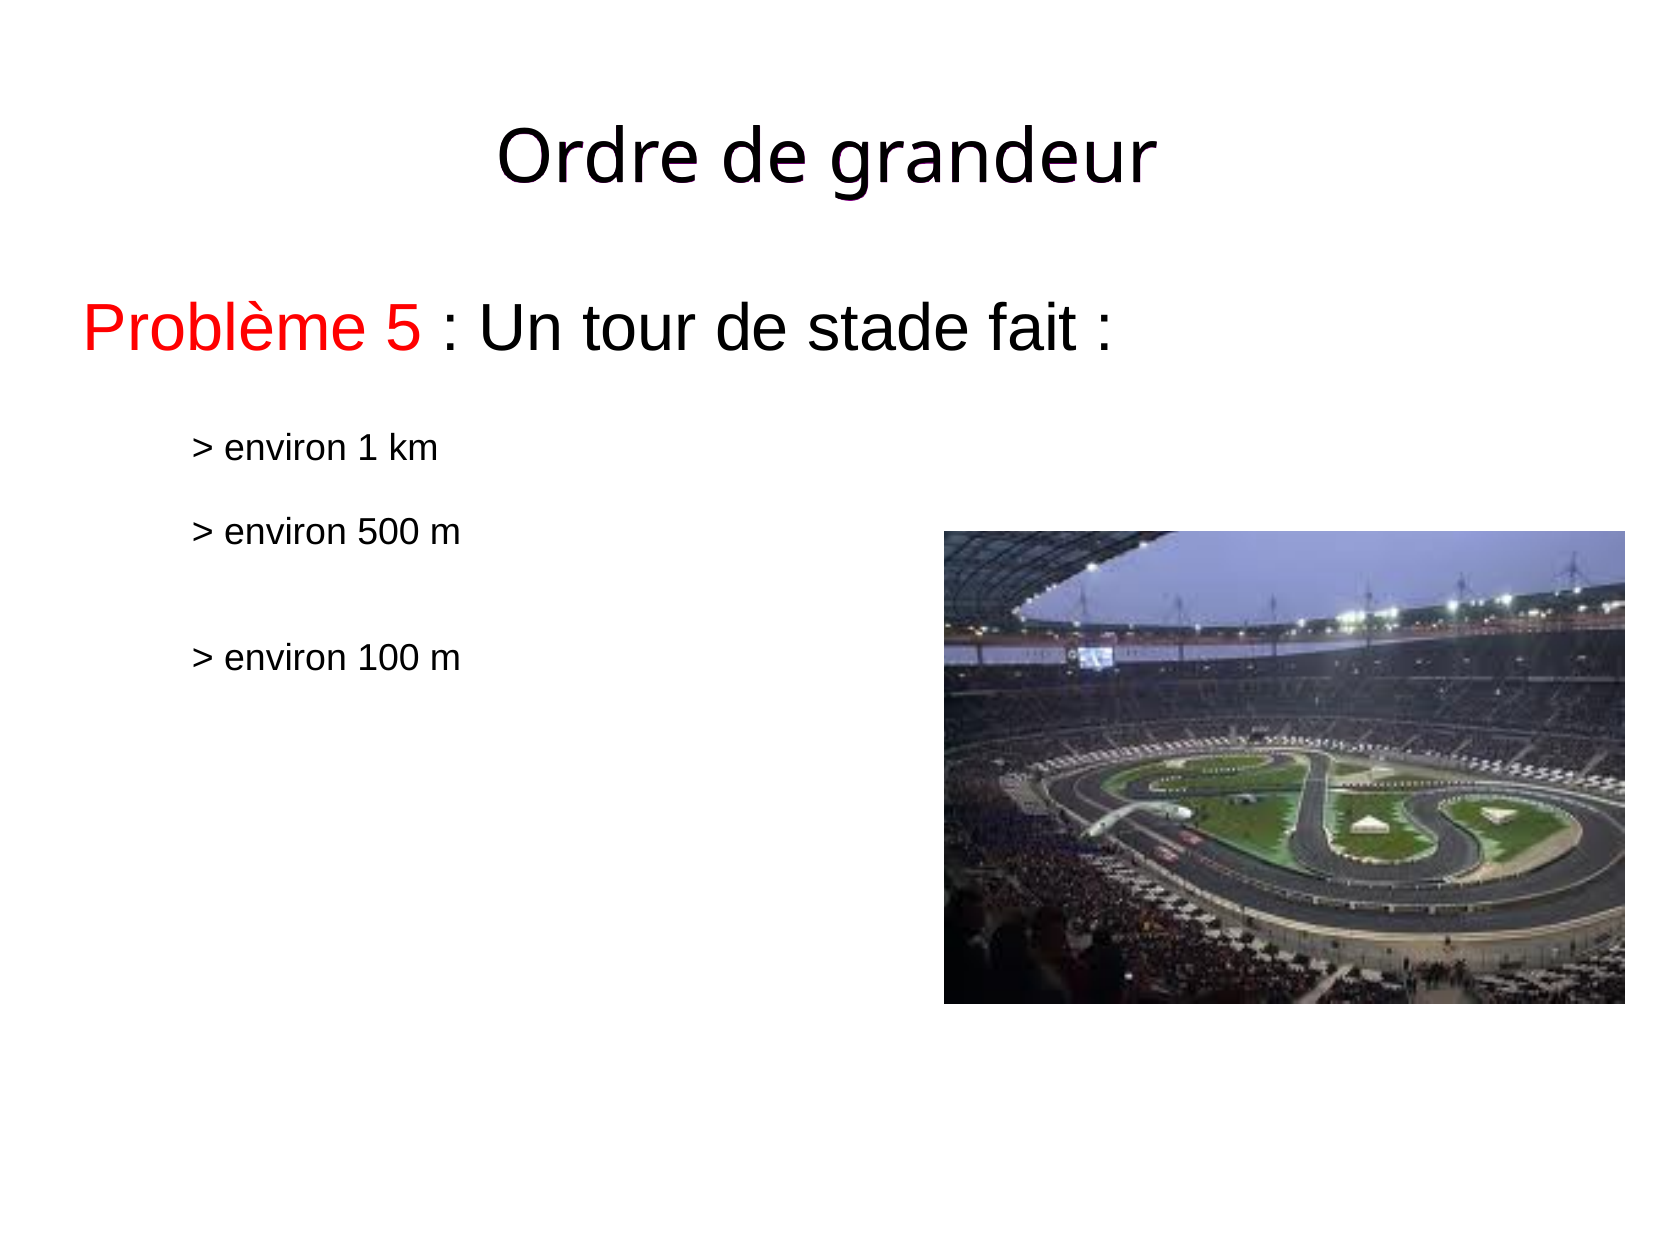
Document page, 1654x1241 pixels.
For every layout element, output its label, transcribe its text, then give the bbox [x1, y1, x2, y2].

text_box > environ 1 km > environ 500 m > environ 100 m [177, 377, 1060, 1063]
picture [944, 531, 1625, 1004]
title Ordre de grandeur [82, 49, 1571, 257]
list Problème 5 : Un tour de stade fait : [82, 290, 1571, 1109]
